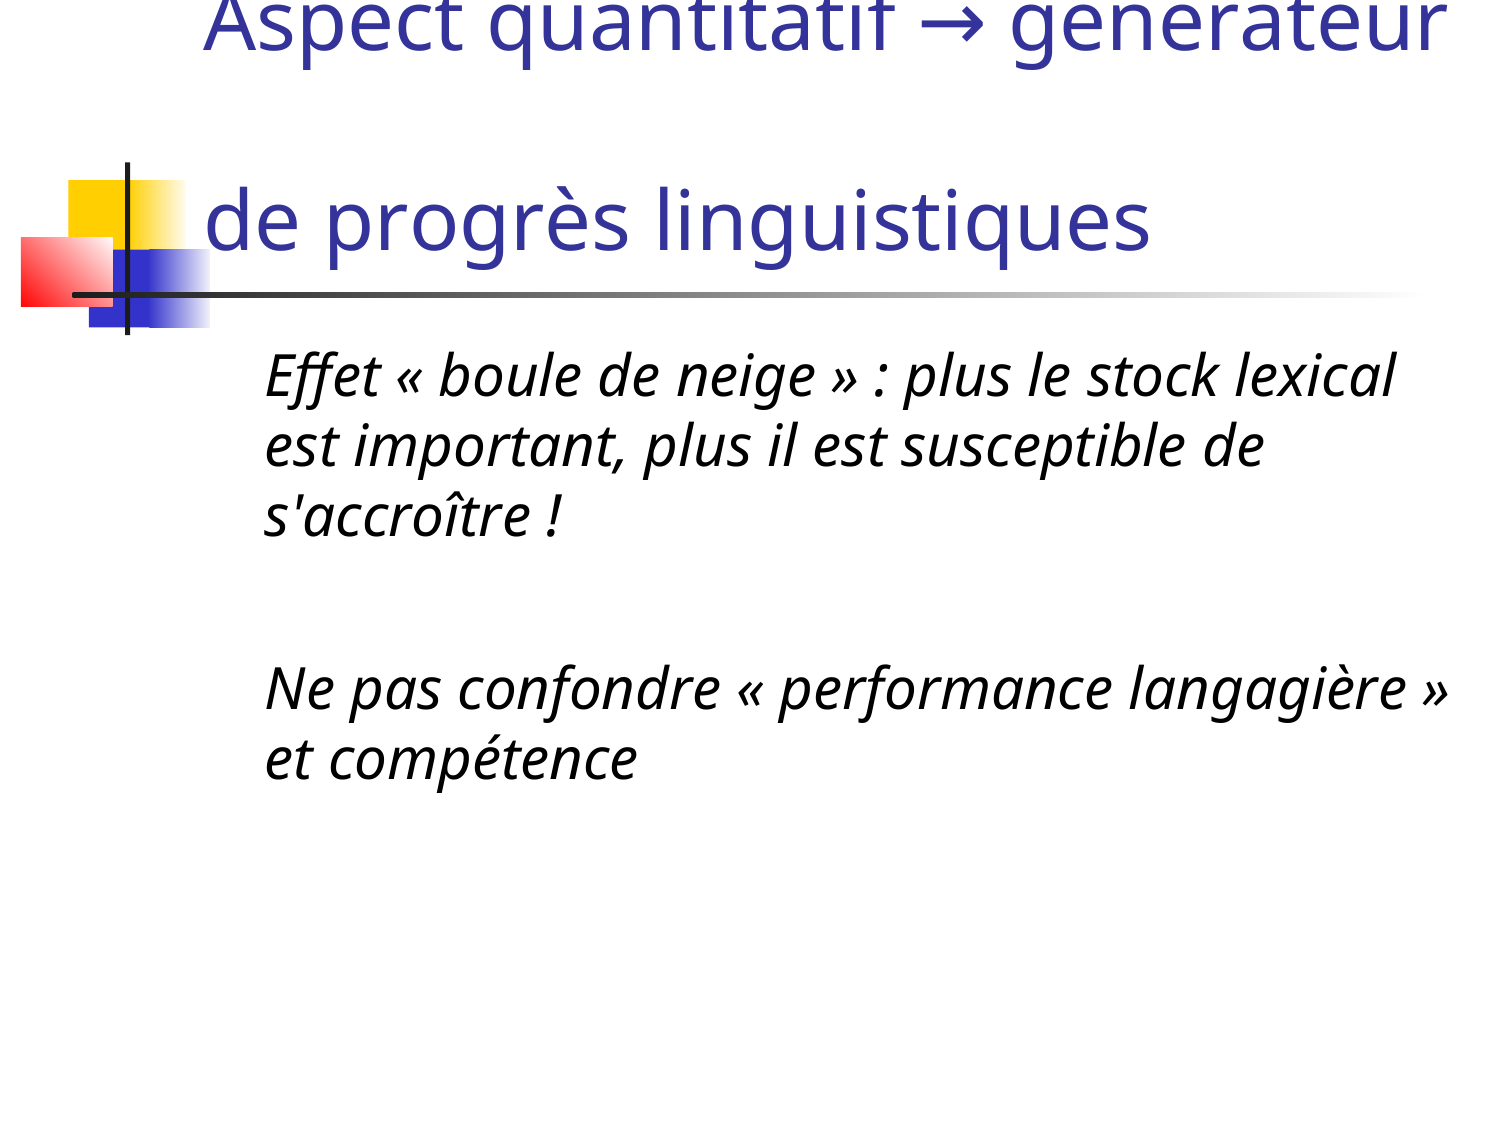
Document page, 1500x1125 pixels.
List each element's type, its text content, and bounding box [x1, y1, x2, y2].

title Aspect quantitatif → générateur de progrès linguistiques [188, 35, 1467, 275]
list Effet « boule de neige » : plus le stock lexical est important, plus il est susceptible de s'accroître ! Ne pas confondre « performance langagière » et compétence [193, 330, 1469, 1006]
